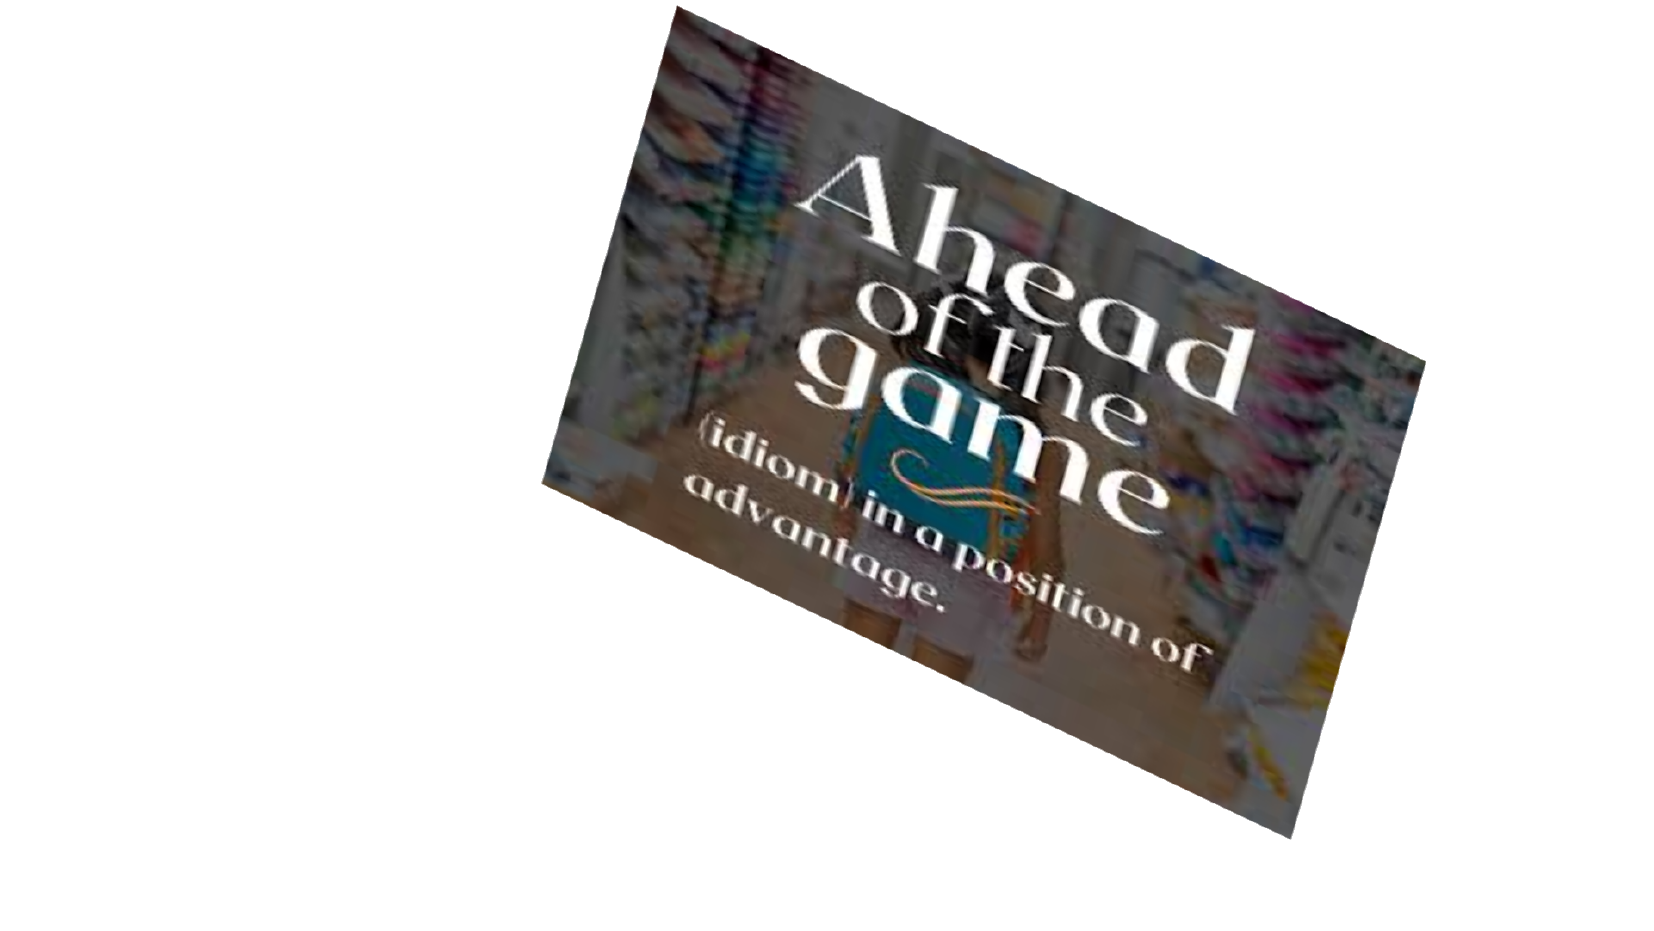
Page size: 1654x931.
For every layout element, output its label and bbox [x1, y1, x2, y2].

picture [540, 4, 1426, 841]
